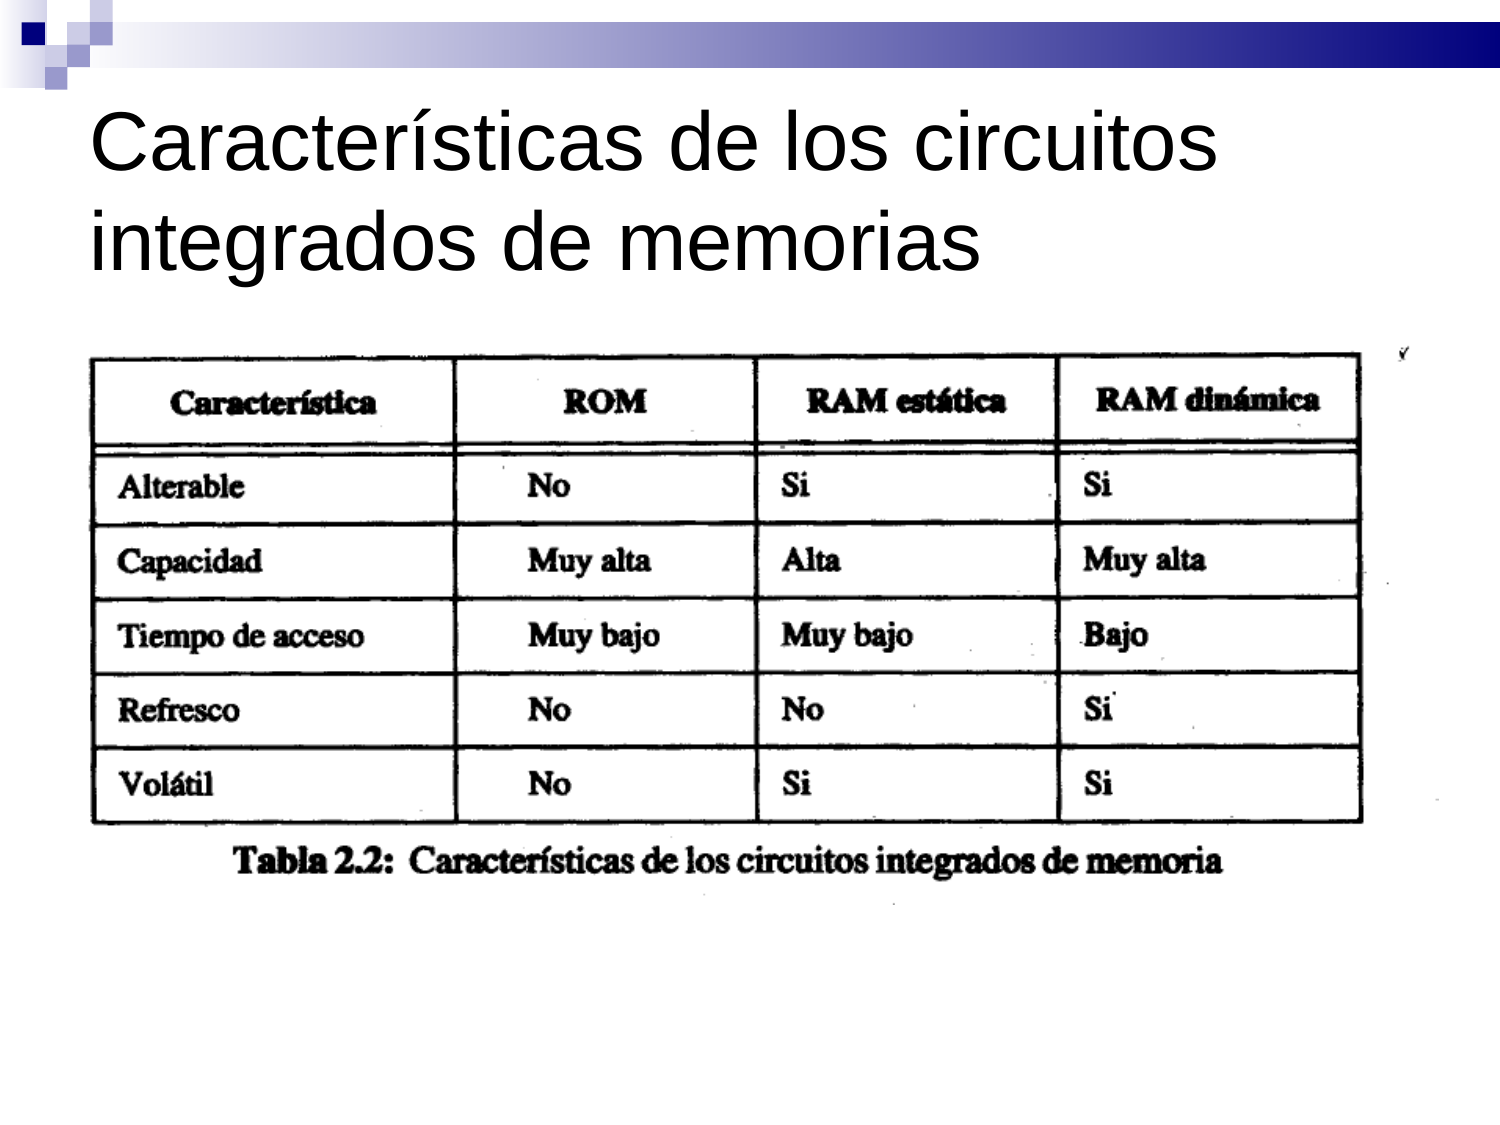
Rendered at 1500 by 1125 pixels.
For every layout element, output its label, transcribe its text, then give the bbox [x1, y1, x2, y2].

picture [53, 337, 1439, 905]
title Características de los circuitos integrados de memorias [75, 75, 1426, 301]
